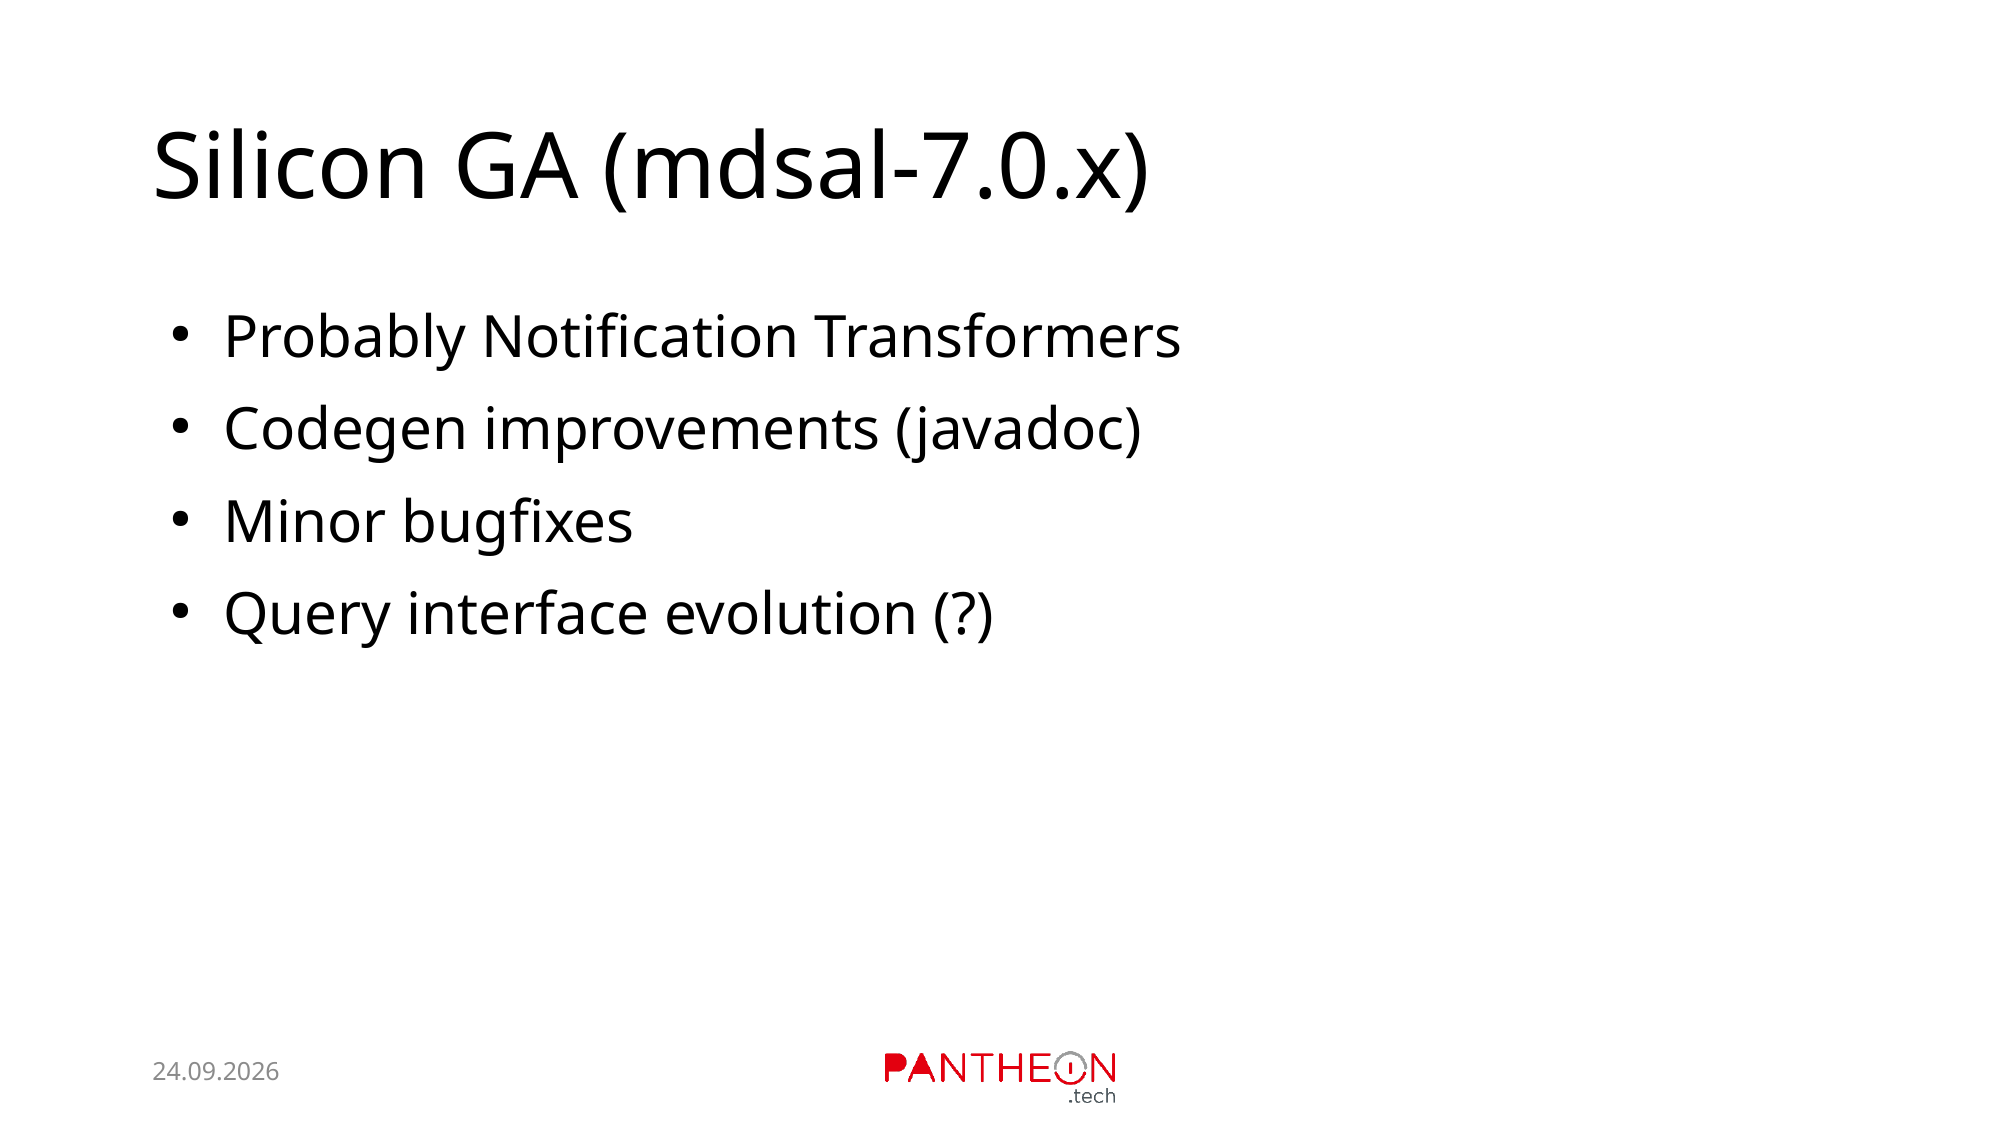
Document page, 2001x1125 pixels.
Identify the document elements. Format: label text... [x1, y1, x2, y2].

list Probably Notification Transformers Codegen improvements (javadoc) Minor bugfixes Query interface evolution (?) [137, 299, 1863, 1014]
picture [885, 1051, 1115, 1103]
title Silicon GA (mdsal-7.0.x) [137, 59, 1863, 278]
slide_number 15.10.2020 [137, 1042, 588, 1103]
